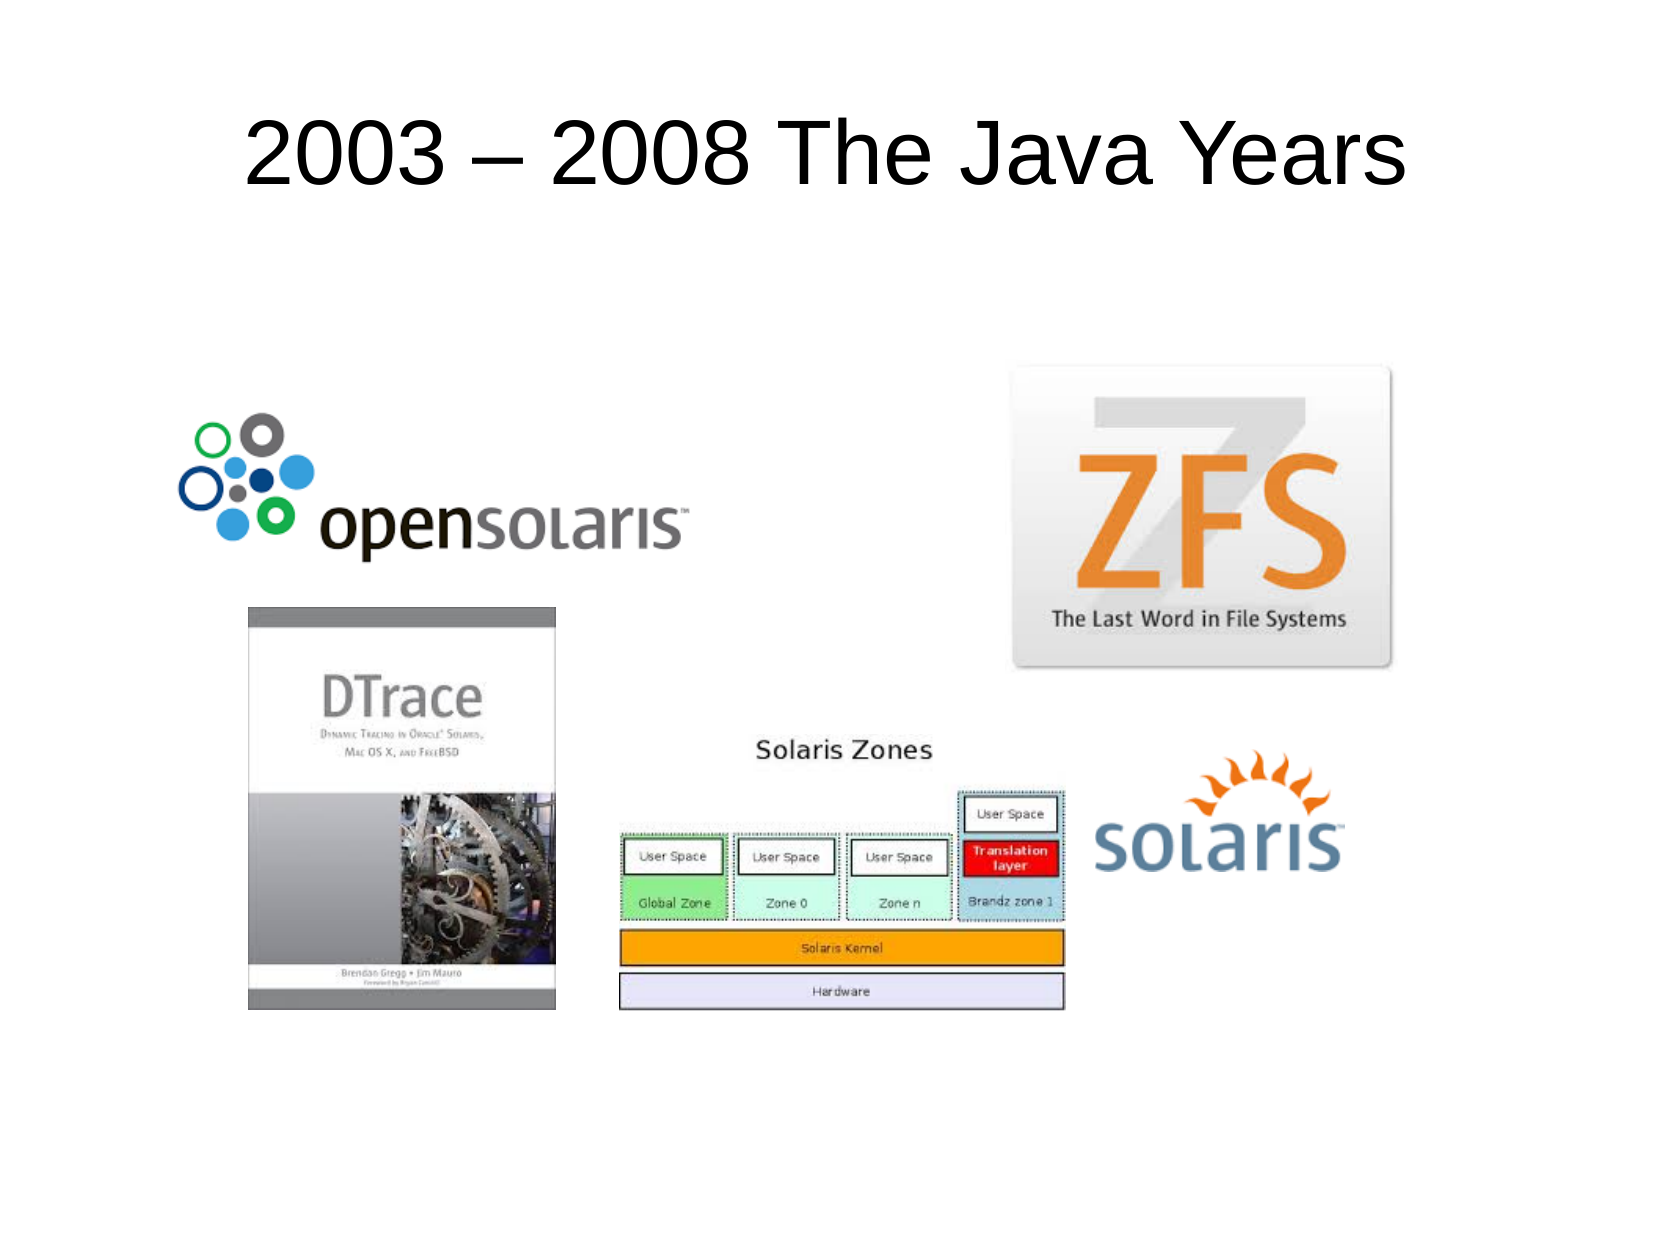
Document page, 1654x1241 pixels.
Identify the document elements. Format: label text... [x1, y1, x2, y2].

picture [1005, 359, 1398, 674]
picture [165, 393, 701, 586]
picture [1095, 749, 1345, 872]
picture [248, 607, 556, 1010]
title 2003 – 2008 The Java Years [82, 49, 1571, 257]
picture [619, 734, 1066, 1012]
